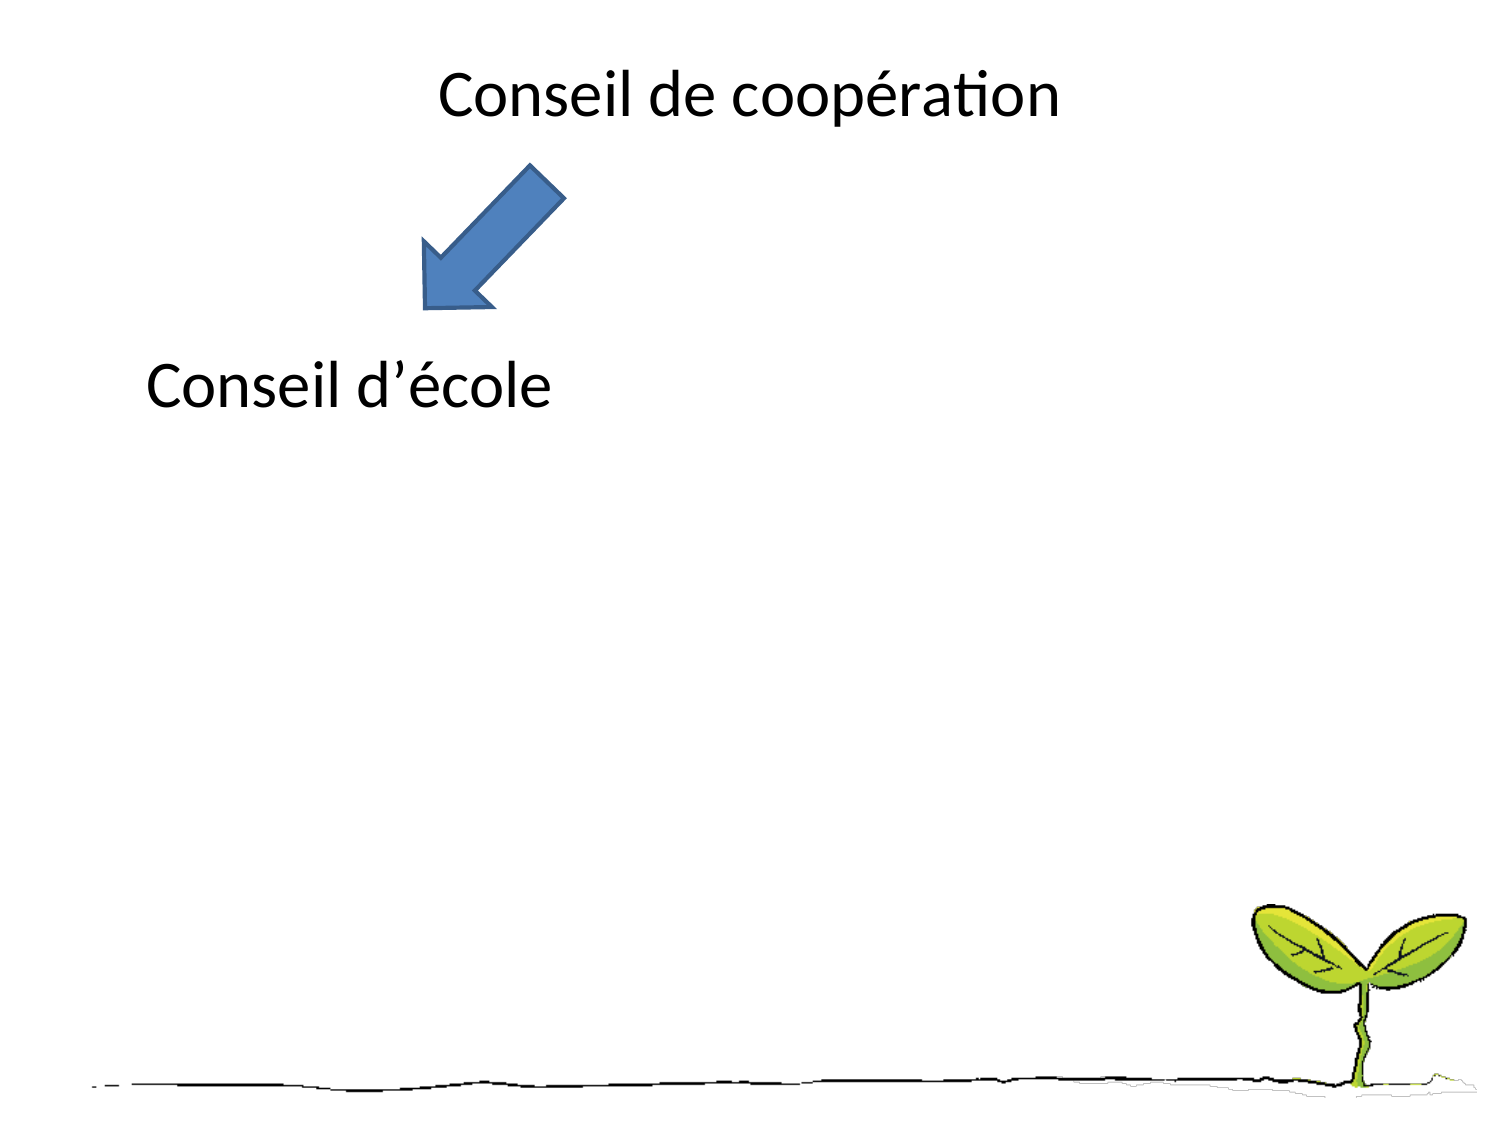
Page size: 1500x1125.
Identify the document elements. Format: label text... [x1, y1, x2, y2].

picture [88, 904, 1477, 1098]
list Conseil de coopération Conseil d’école [75, 42, 1426, 1005]
text_box [423, 165, 564, 309]
